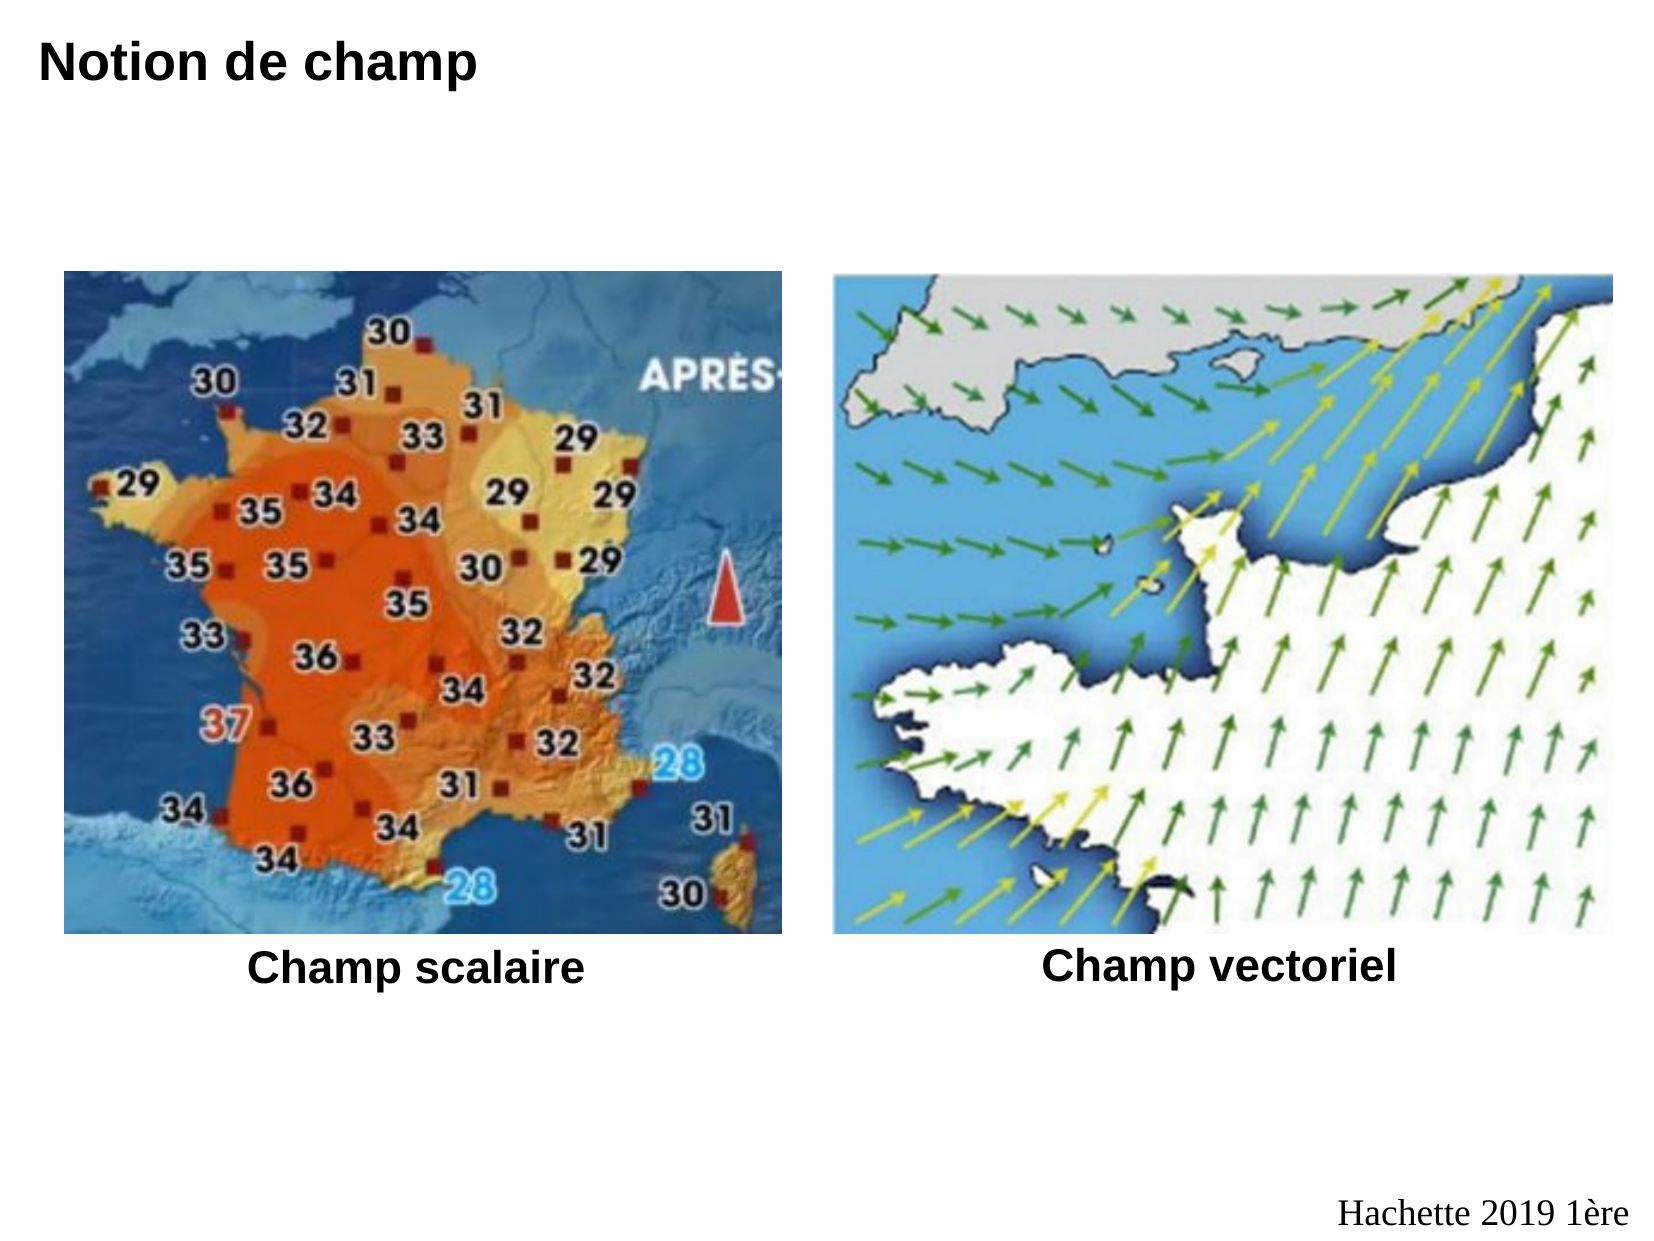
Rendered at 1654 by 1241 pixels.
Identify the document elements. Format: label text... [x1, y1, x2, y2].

text_box Hachette 2019 1ère [1322, 1180, 1645, 1241]
text_box Champ vectoriel [832, 933, 1607, 1001]
picture [64, 271, 782, 934]
picture [832, 273, 1613, 934]
text_box Notion de champ [23, 23, 875, 101]
text_box Champ scalaire [64, 934, 768, 1002]
